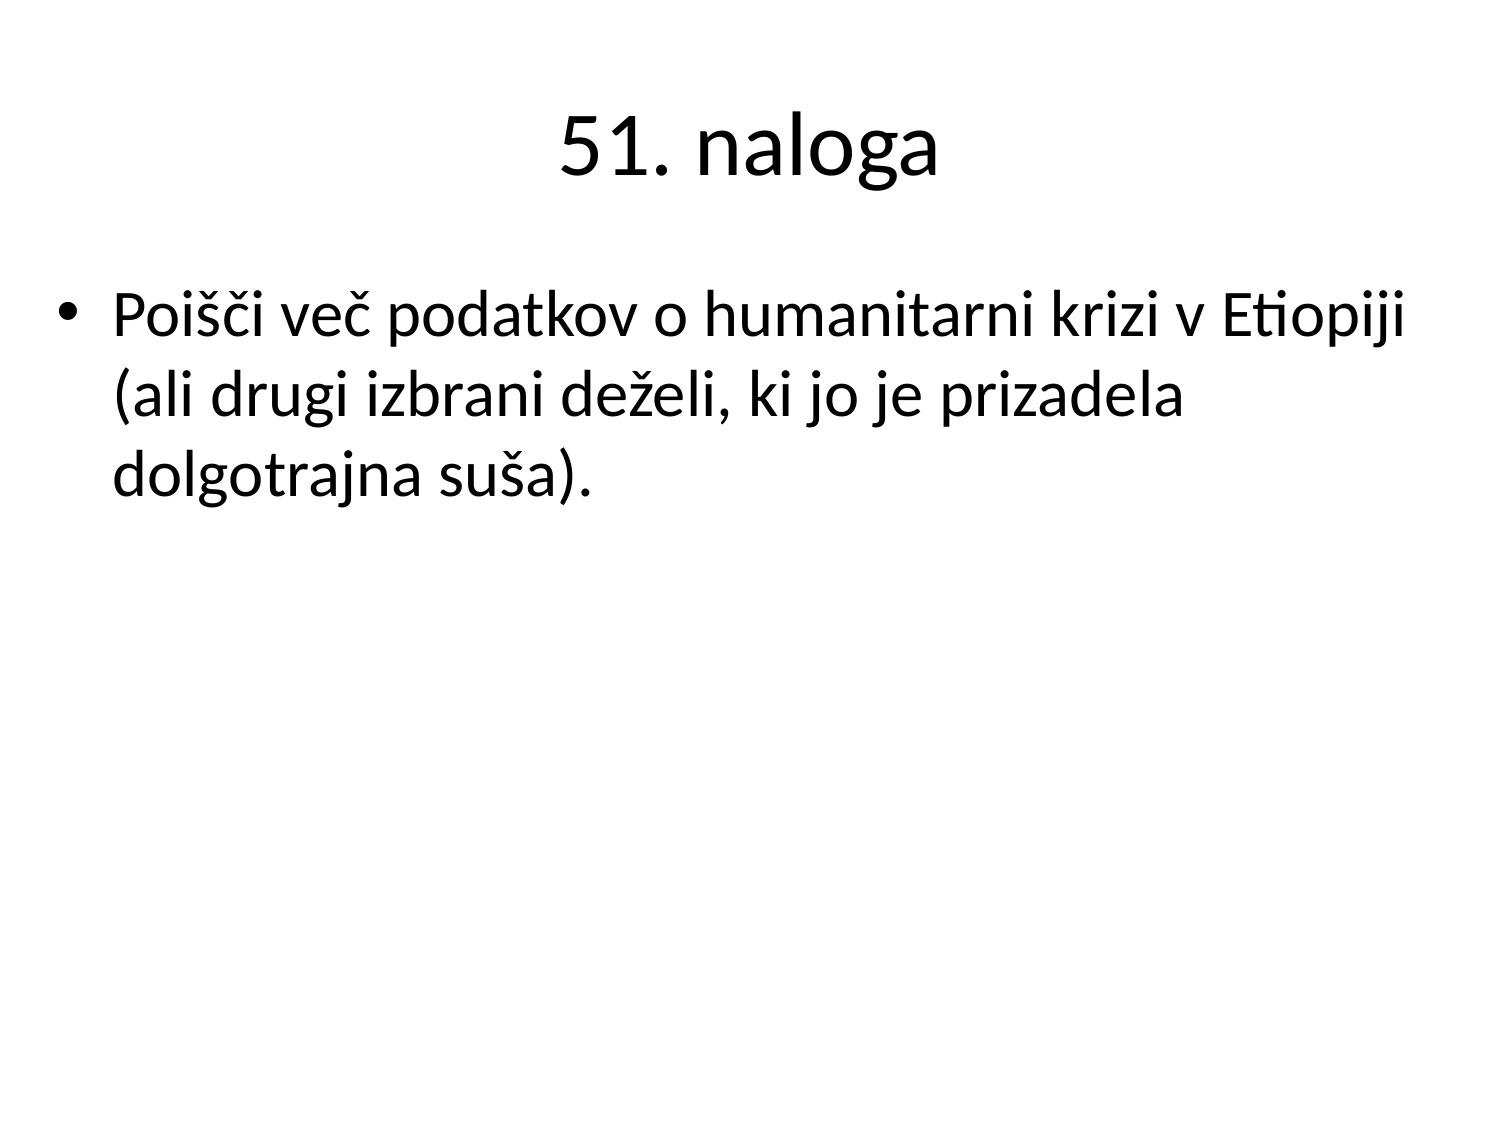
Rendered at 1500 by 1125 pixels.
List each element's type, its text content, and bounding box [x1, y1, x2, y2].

title 51. naloga [75, 45, 1425, 233]
list Poišči več podatkov o humanitarni krizi v Etiopiji (ali drugi izbrani deželi, ki jo je prizadela dolgotrajna suša). [41, 262, 1500, 1005]
